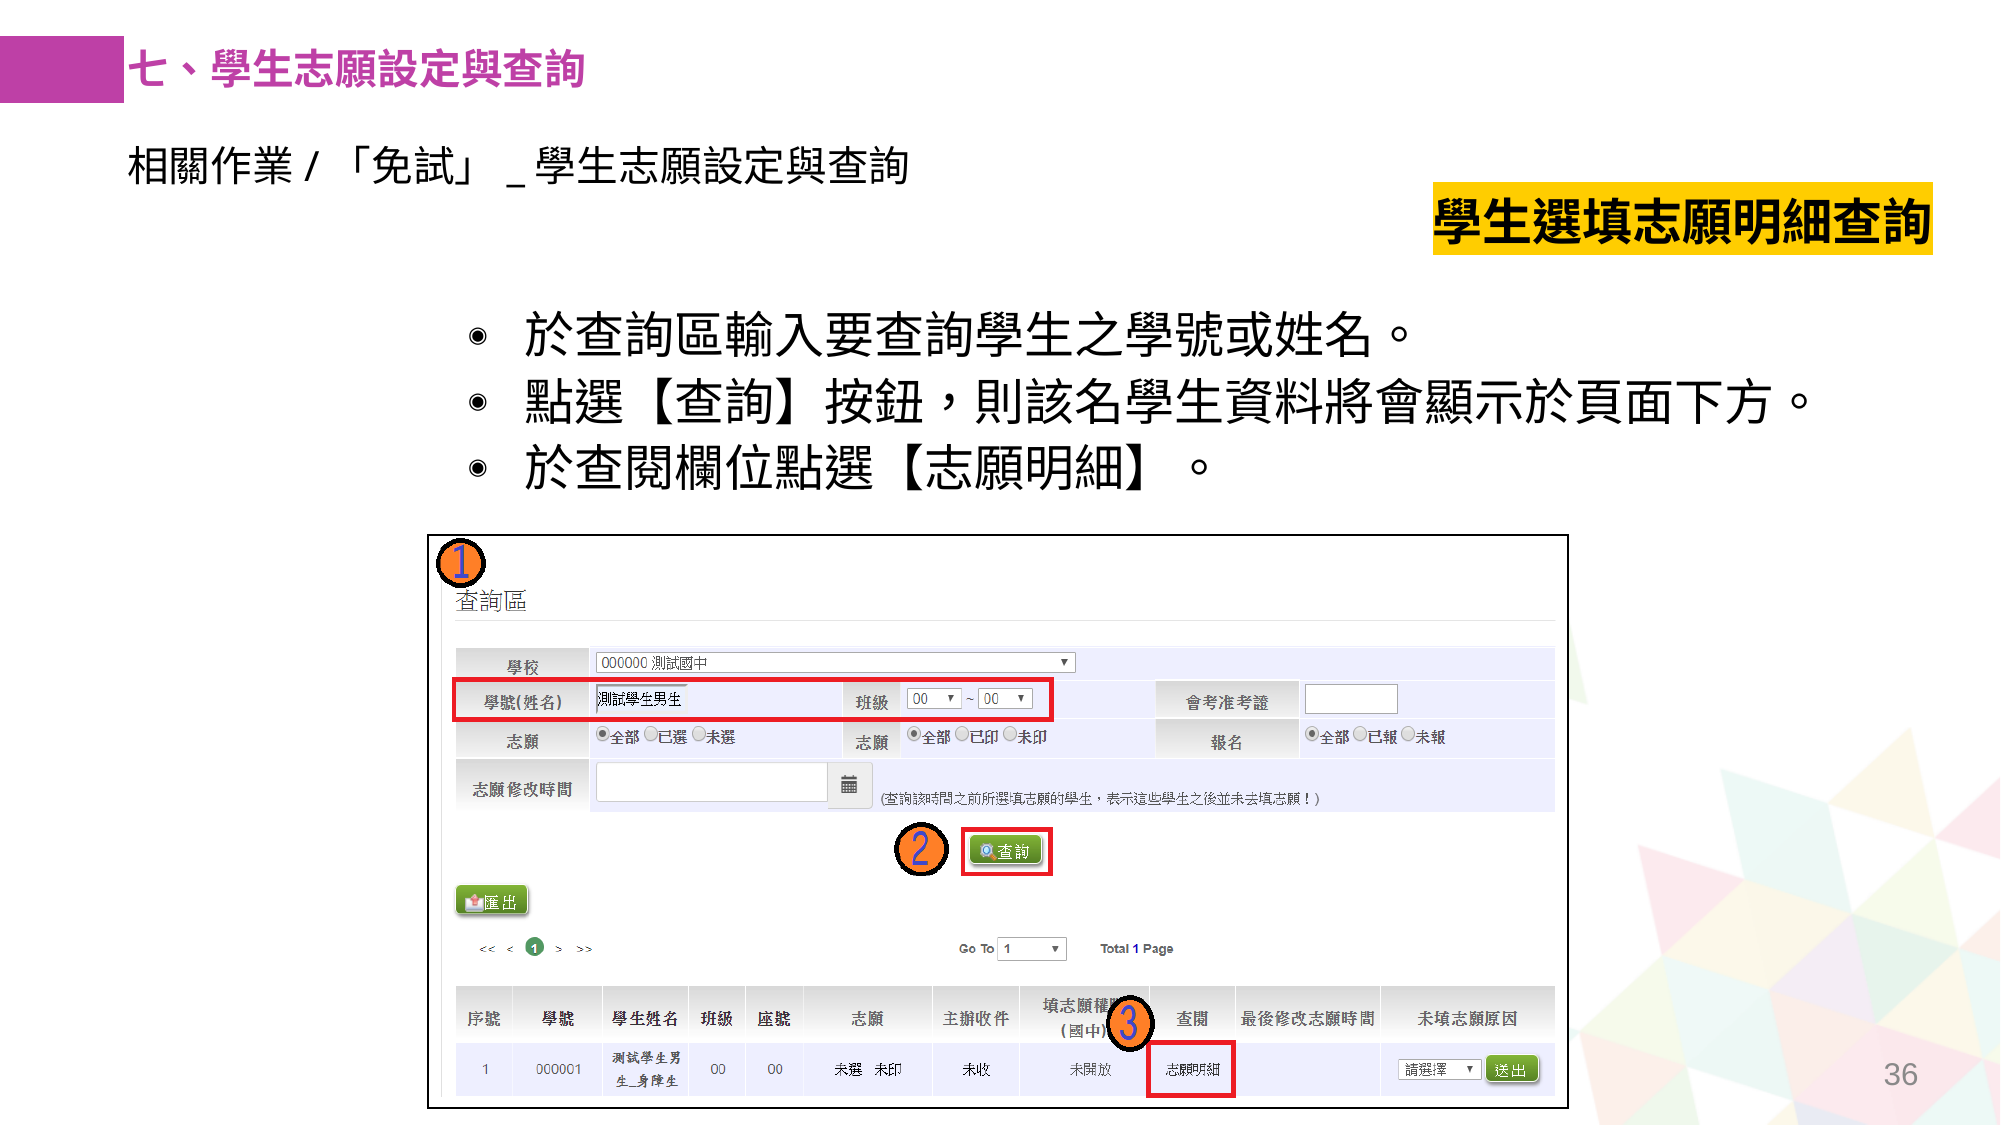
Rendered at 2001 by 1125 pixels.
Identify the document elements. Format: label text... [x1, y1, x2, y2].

text_box 36 [1868, 1038, 1989, 1125]
text_box 七、學生志願設定與查詢 [112, 35, 673, 102]
picture [428, 535, 1568, 1108]
text_box [0, 36, 124, 103]
text_box 相關作業/「免試」_學生志願設定與查詢 [112, 132, 895, 199]
list 於查詢區輸入要查詢學生之學號或姓名。 點選【查詢】按鈕，則該名學生資料將會顯示於頁面下方。 於查閱欄位點選【志願明細】。 [415, 295, 1820, 525]
text_box 學生選填志願明細查詢 [1407, 174, 1958, 266]
